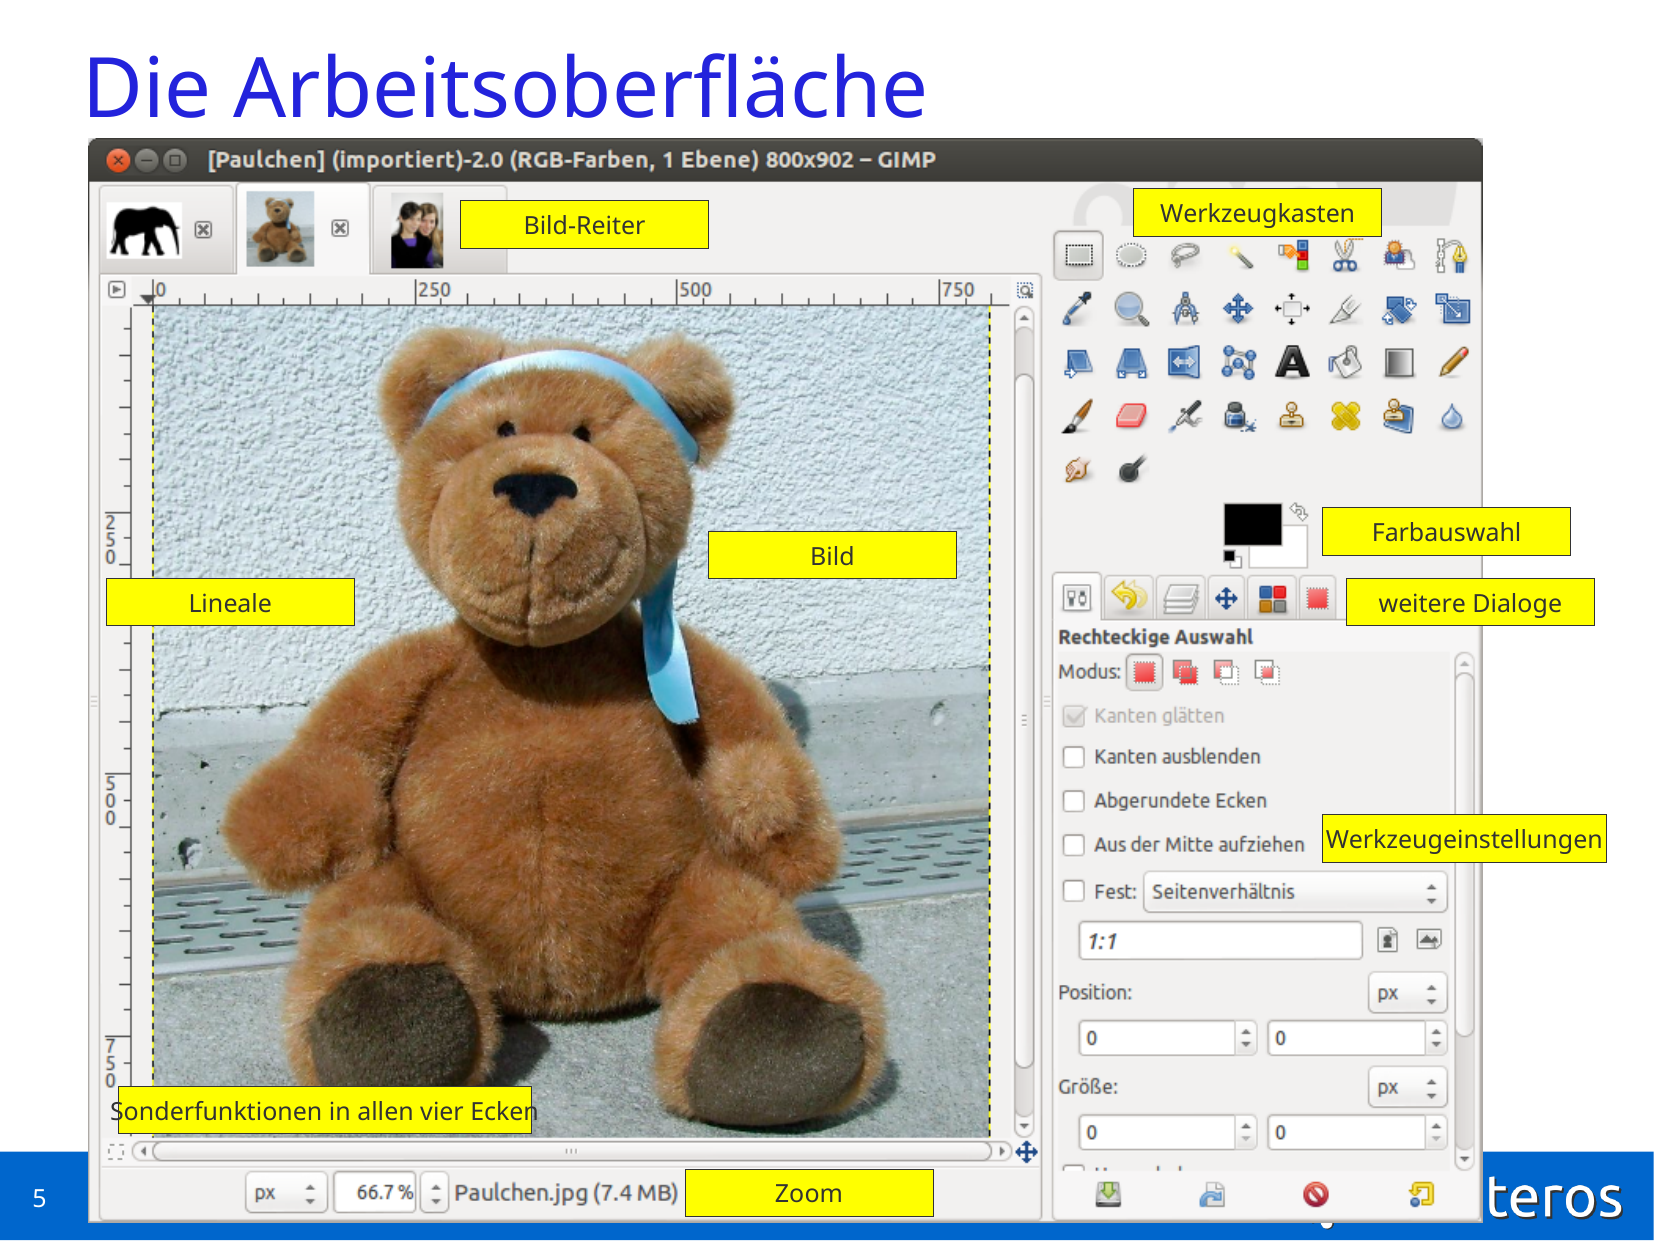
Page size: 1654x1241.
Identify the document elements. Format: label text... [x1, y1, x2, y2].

text_box Werkzeugeinstellungen [1322, 814, 1607, 863]
text_box Bild-Reiter [460, 200, 709, 249]
text_box Sonderfunktionen in allen vier Ecken [118, 1086, 532, 1134]
text_box Zoom [685, 1169, 934, 1217]
title Die Arbeitsoberfläche [82, 33, 1571, 134]
text_box Lineale [106, 578, 355, 626]
text_box weitere Dialoge [1346, 578, 1595, 626]
text_box Bild [708, 531, 957, 579]
text_box Farbauswahl [1322, 507, 1571, 556]
text_box Werkzeugkasten [1133, 188, 1382, 237]
picture [88, 138, 1635, 1235]
